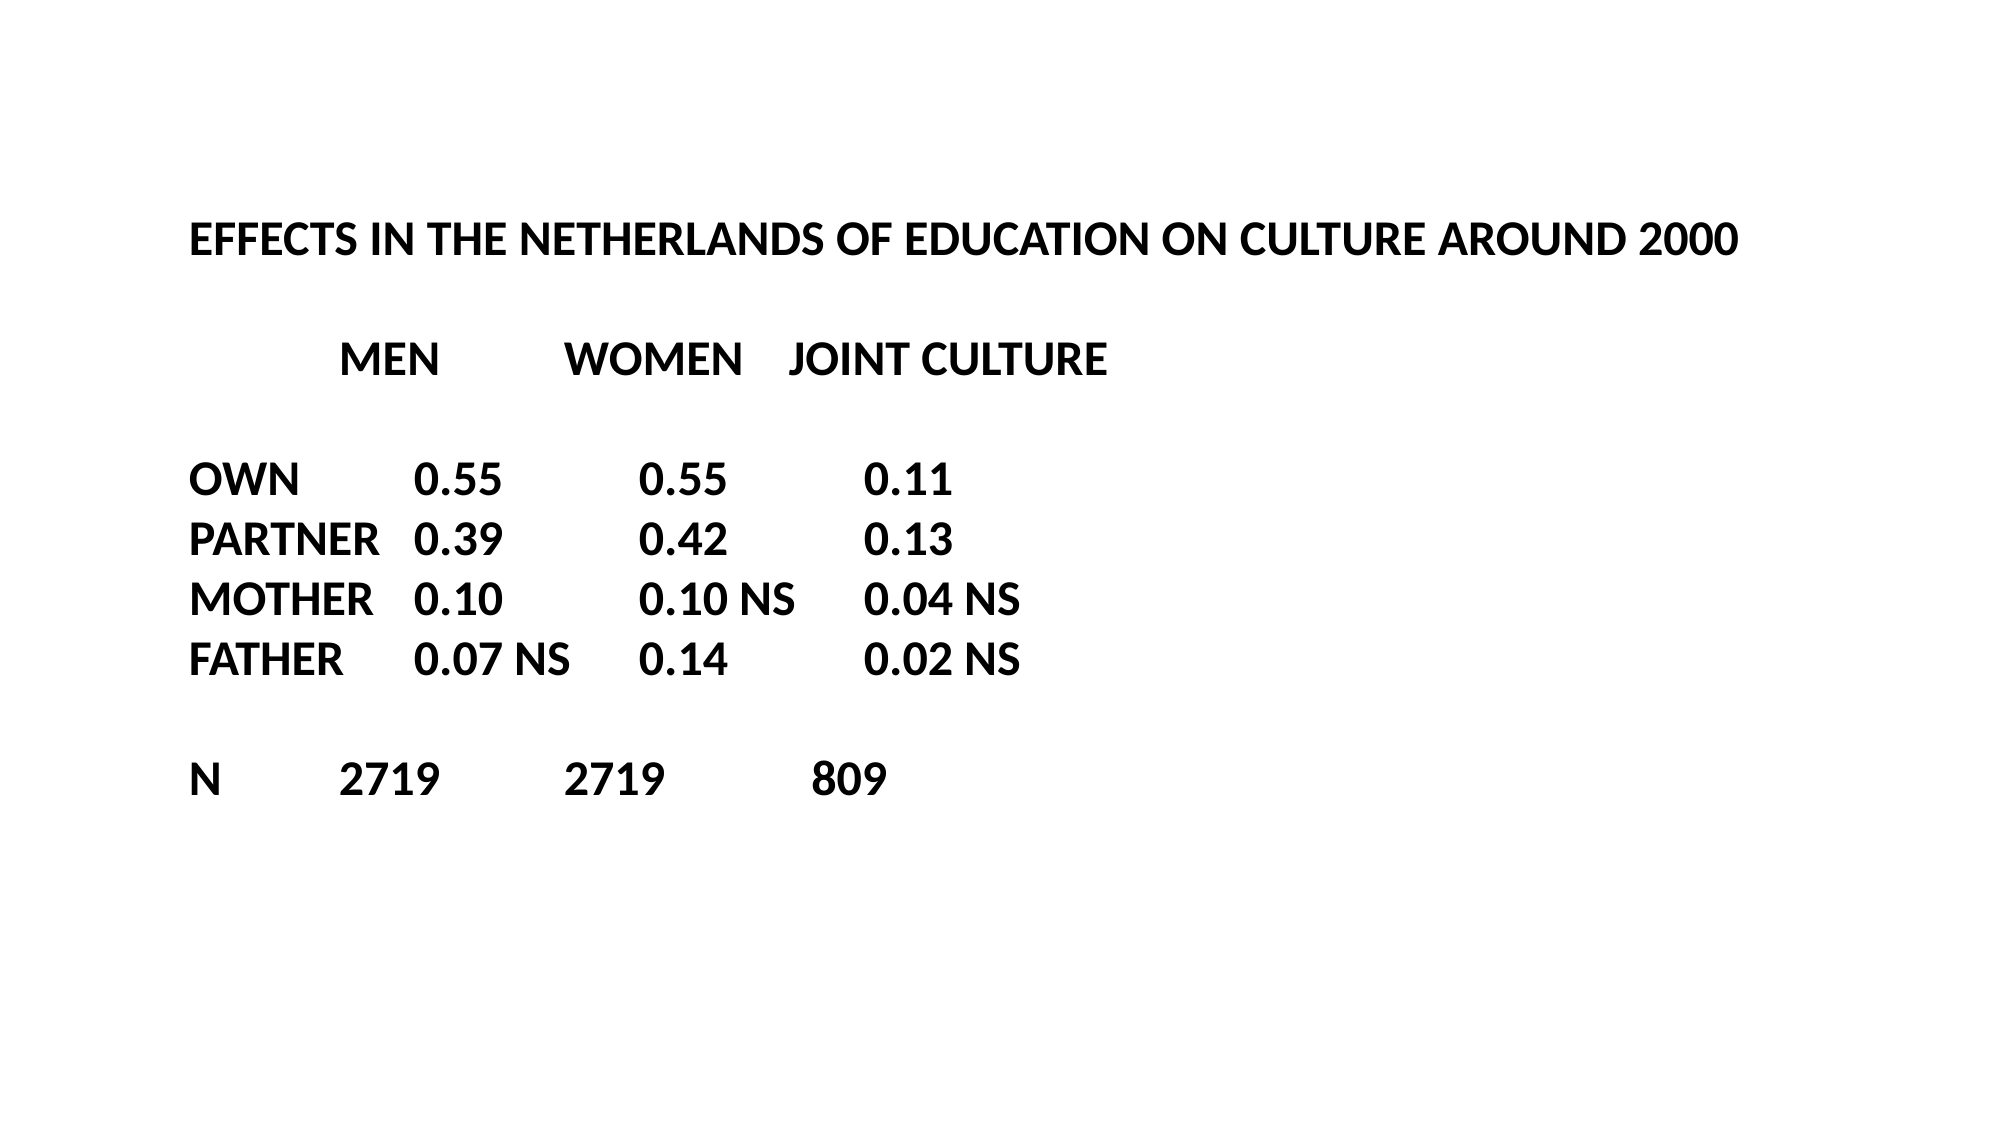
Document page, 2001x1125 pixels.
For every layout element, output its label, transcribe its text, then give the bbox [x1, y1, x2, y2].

text_box EFFECTS IN THE NETHERLANDS OF EDUCATION ON CULTURE AROUND 2000 MEN WOMEN JOINT CULTURE OWN 0.55 0.55 0.11 PARTNER 0.39 0.42 0.13 MOTHER 0.10 0.10 NS 0.04 NS FATHER 0.07 NS 0.14 0.02 NS N 2719 2719 809 [173, 198, 1763, 820]
